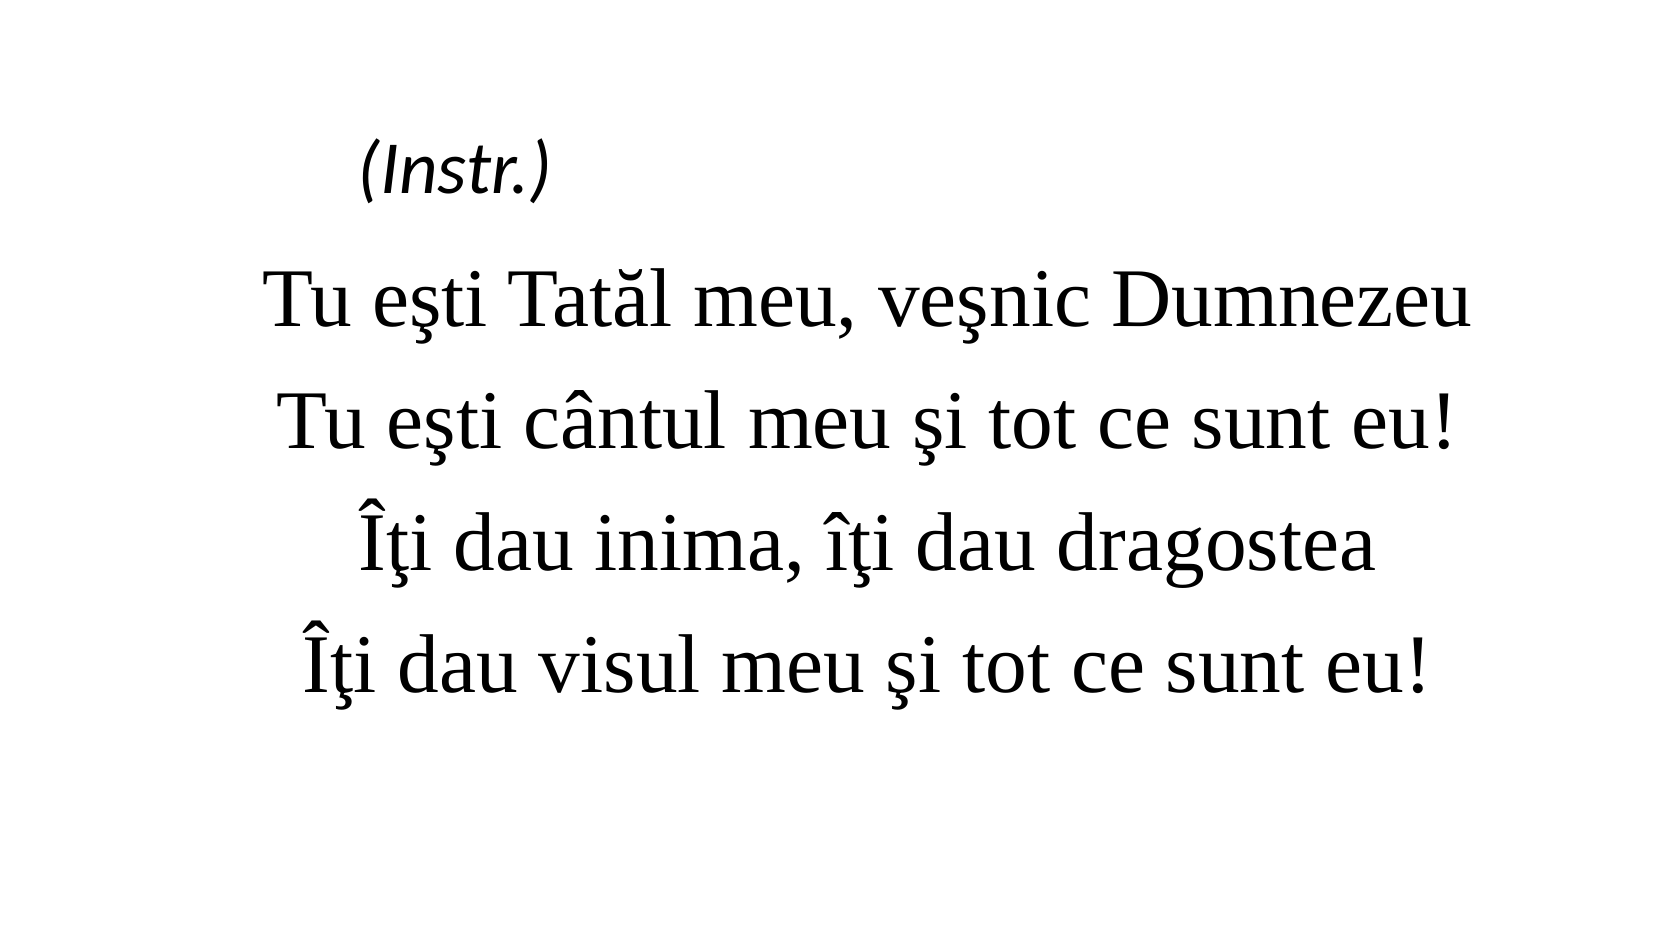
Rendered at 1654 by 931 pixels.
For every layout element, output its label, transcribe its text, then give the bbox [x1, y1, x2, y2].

text_box (Instr.) [342, 110, 570, 217]
subtitle Tu eşti Tatăl meu, veşnic Dumnezeu Tu eşti cântul meu şi tot ce sunt eu! Îţi dau inima, îţi dau dragostea Îţi dau visul meu şi tot ce sunt eu! [153, 239, 1583, 713]
